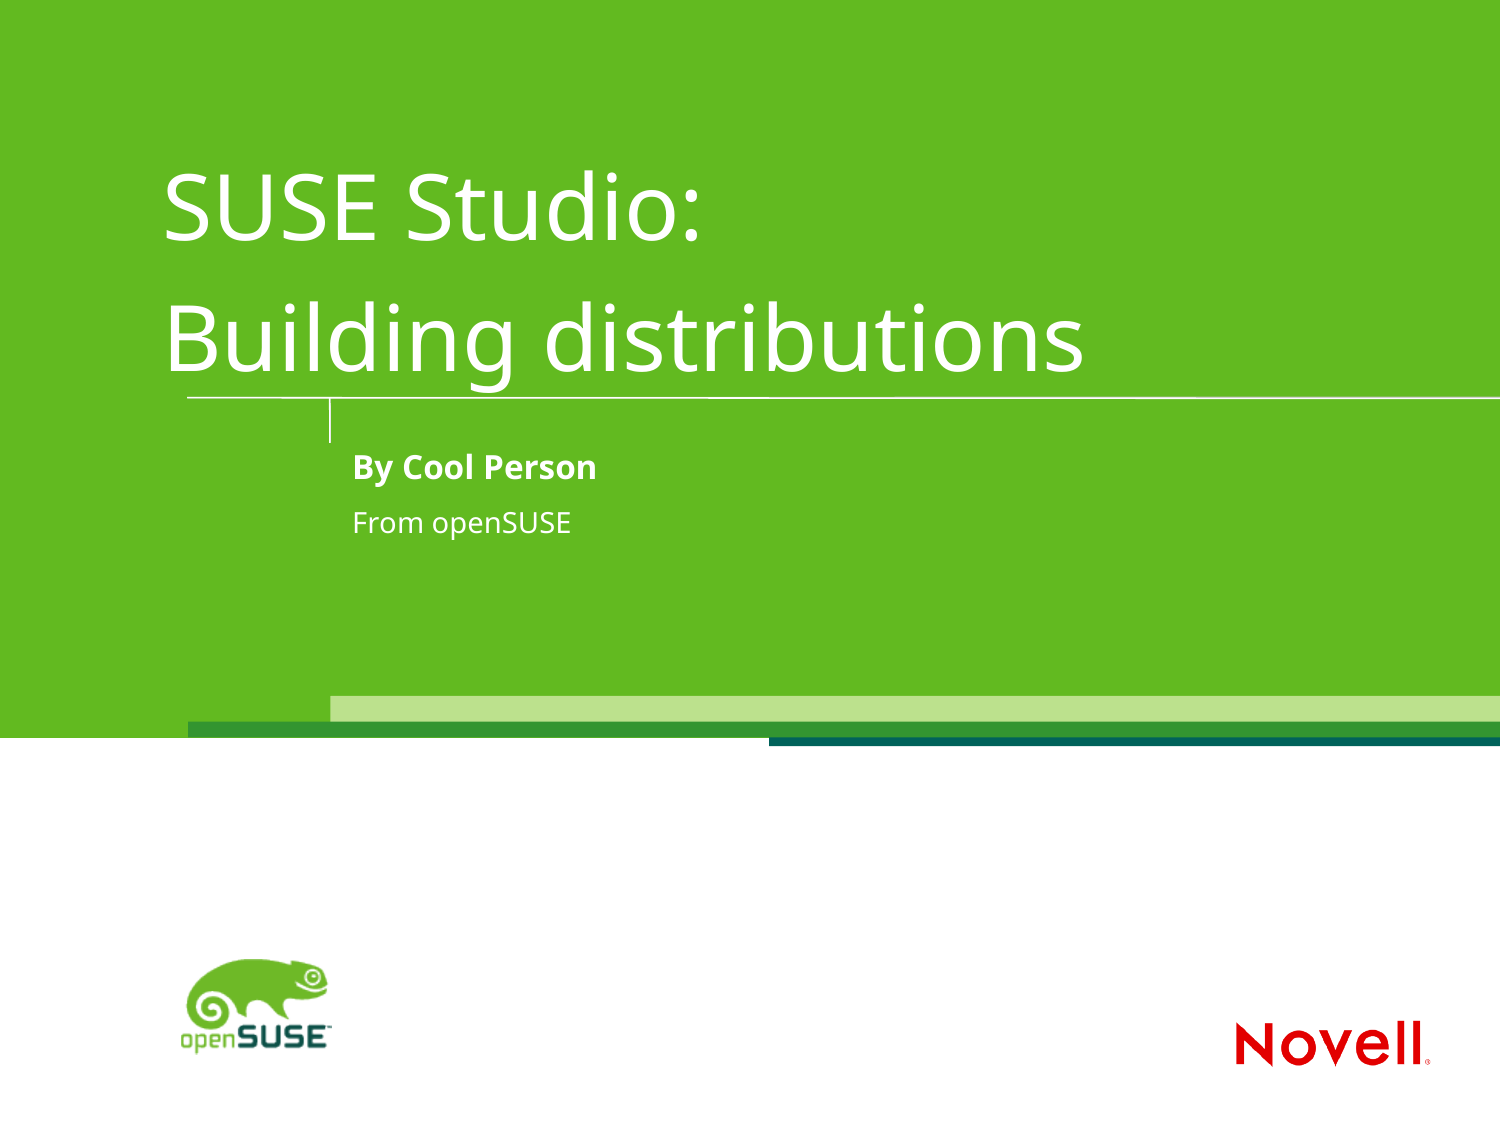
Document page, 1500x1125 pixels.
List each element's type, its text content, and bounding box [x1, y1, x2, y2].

title SUSE Studio: Building distributions [161, 148, 1475, 399]
subtitle By Cool Person From openSUSE [352, 448, 1260, 534]
picture [181, 959, 332, 1055]
picture [1227, 1013, 1438, 1074]
